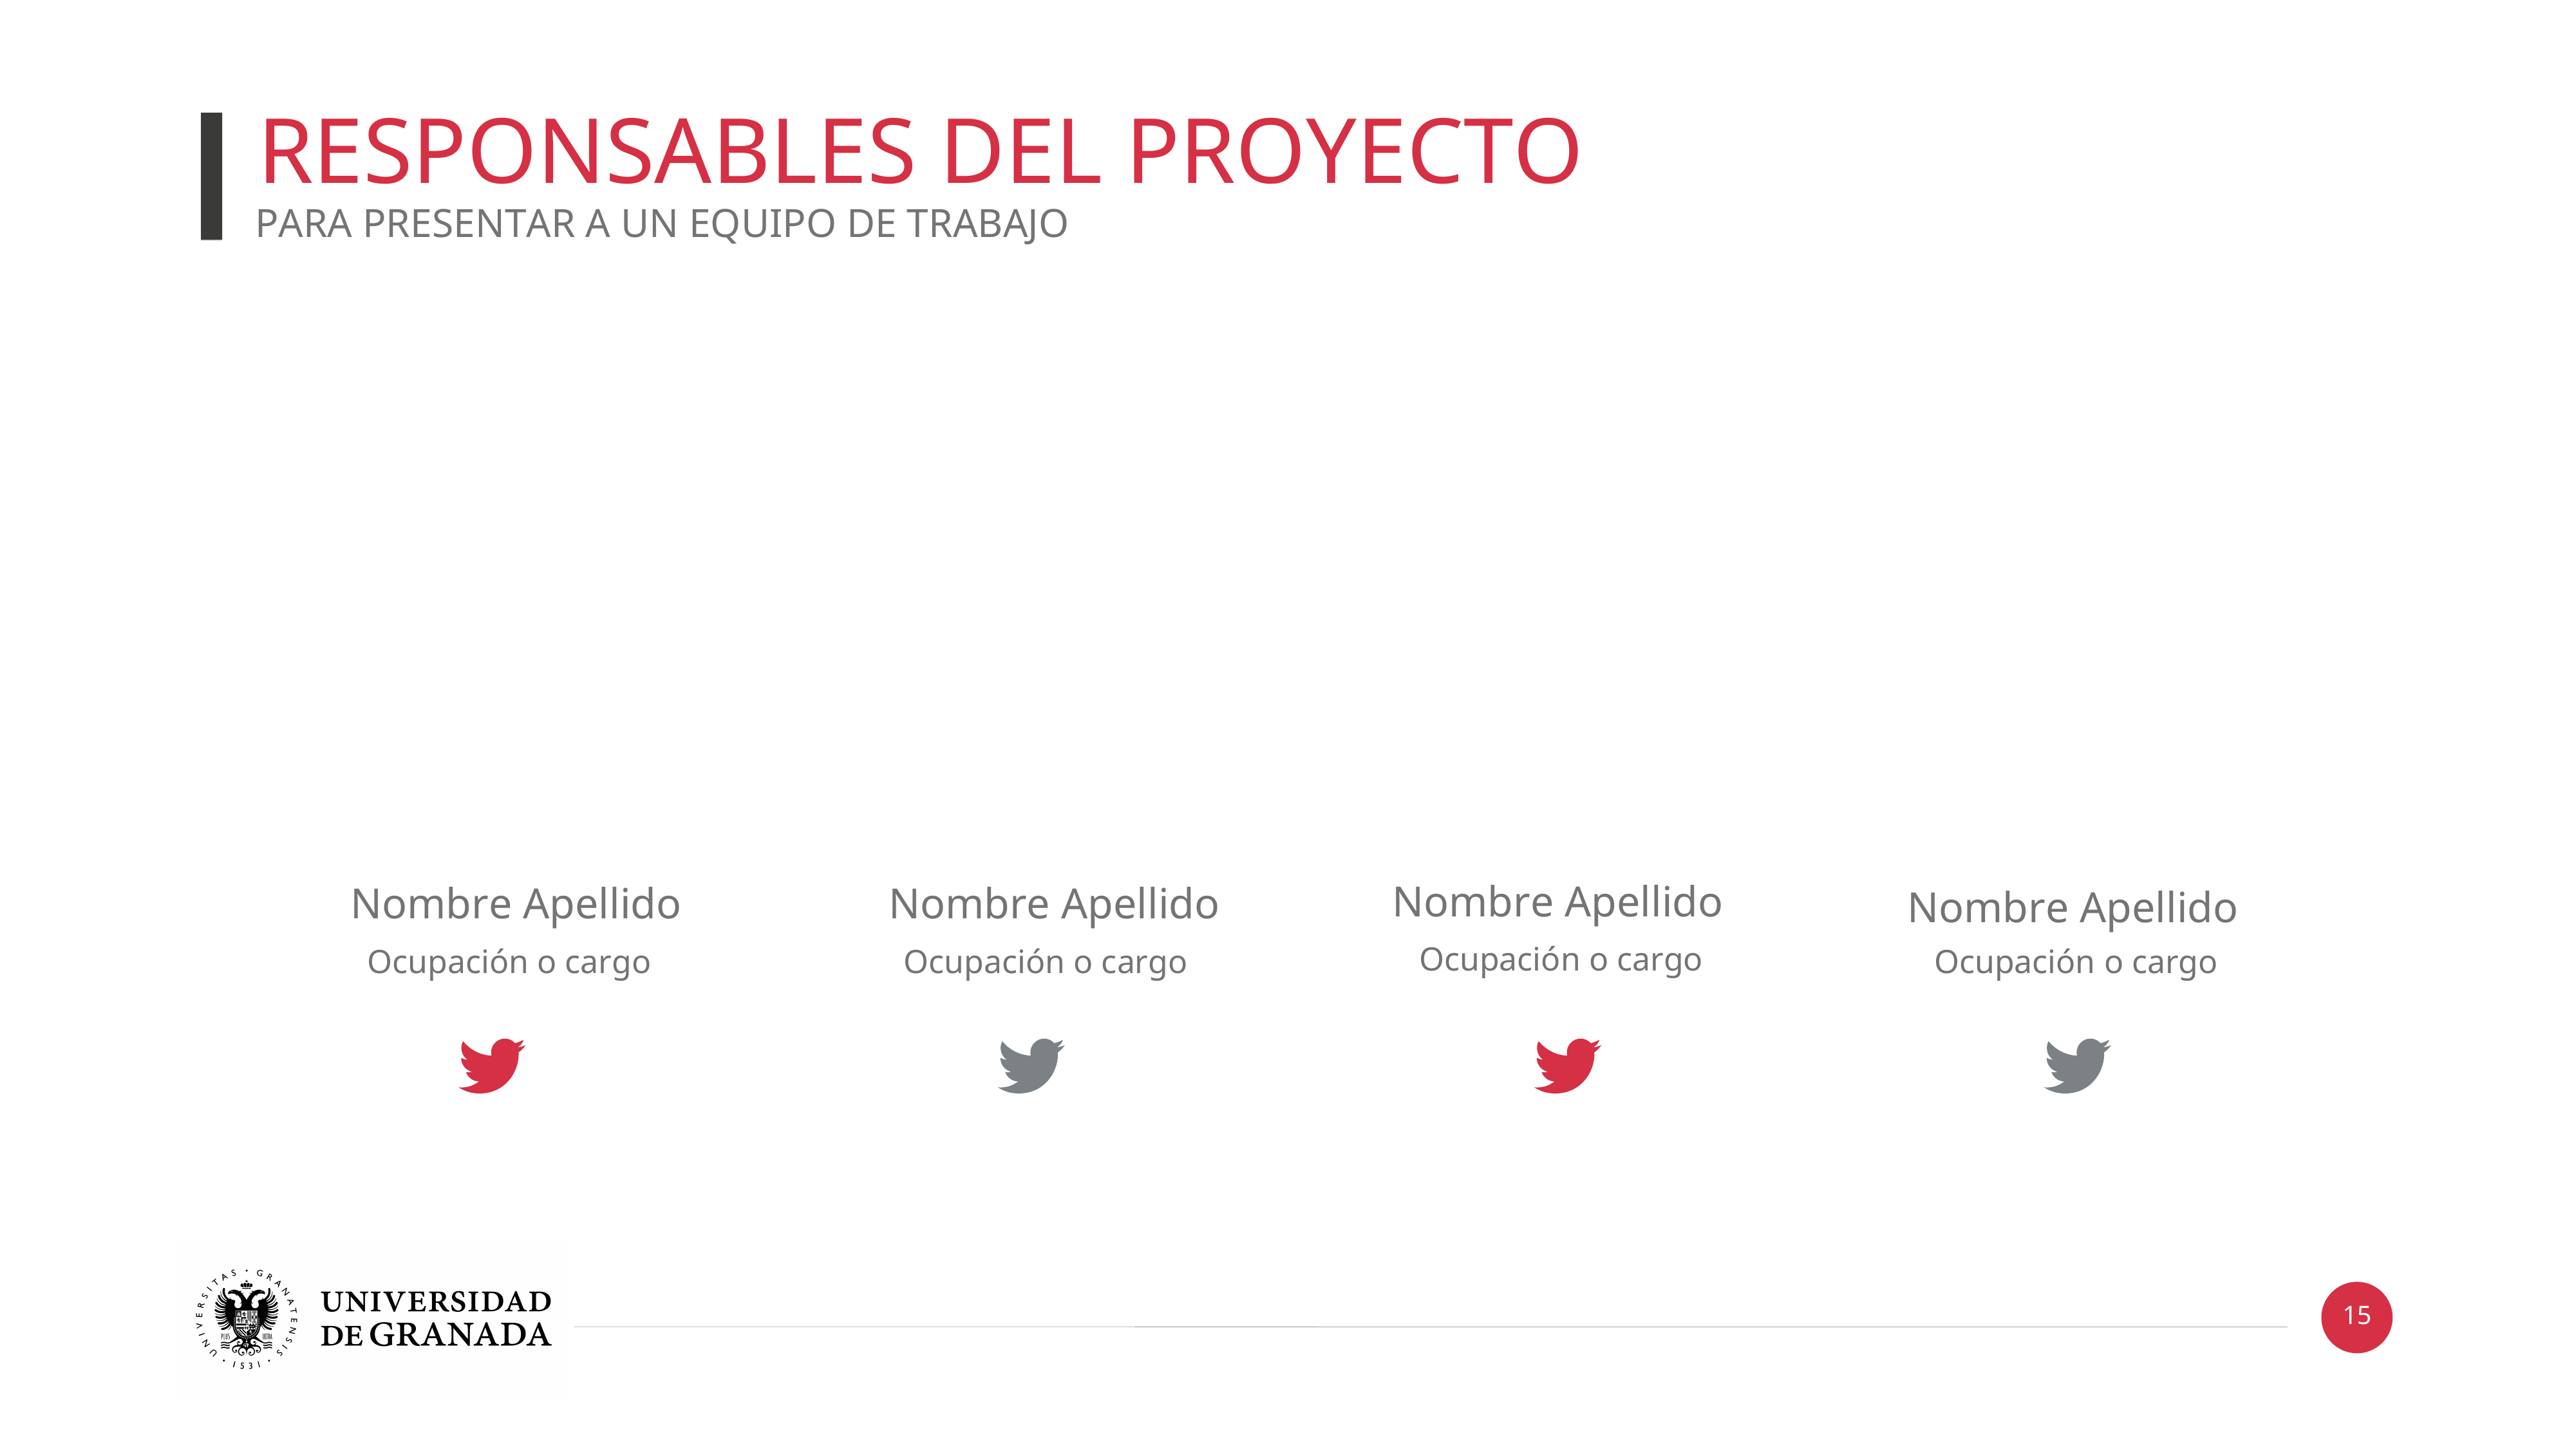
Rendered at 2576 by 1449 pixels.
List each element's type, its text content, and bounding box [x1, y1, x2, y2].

text_box [1534, 1038, 1602, 1094]
text_box [997, 1038, 1065, 1094]
text_box [458, 1038, 526, 1094]
text_box Ocupación o cargo [1378, 933, 1744, 983]
text_box <número> [2308, 1278, 2407, 1356]
text_box Nombre Apellido [840, 871, 1268, 932]
text_box [2044, 1038, 2111, 1094]
text_box Ocupación o cargo [326, 936, 692, 985]
text_box [201, 112, 223, 240]
picture [178, 1241, 569, 1397]
text_box Nombre Apellido [302, 871, 730, 932]
text_box Nombre Apellido [1332, 870, 1783, 931]
text_box RESPONSABLES DEL PROYECTO [248, 88, 2402, 206]
text_box PARA PRESENTAR A UN EQUIPO DE TRABAJO [245, 193, 2400, 251]
text_box Ocupación o cargo [1894, 936, 2259, 985]
text_box Nombre Apellido [1847, 875, 2299, 936]
text_box Ocupación o cargo [863, 936, 1229, 985]
